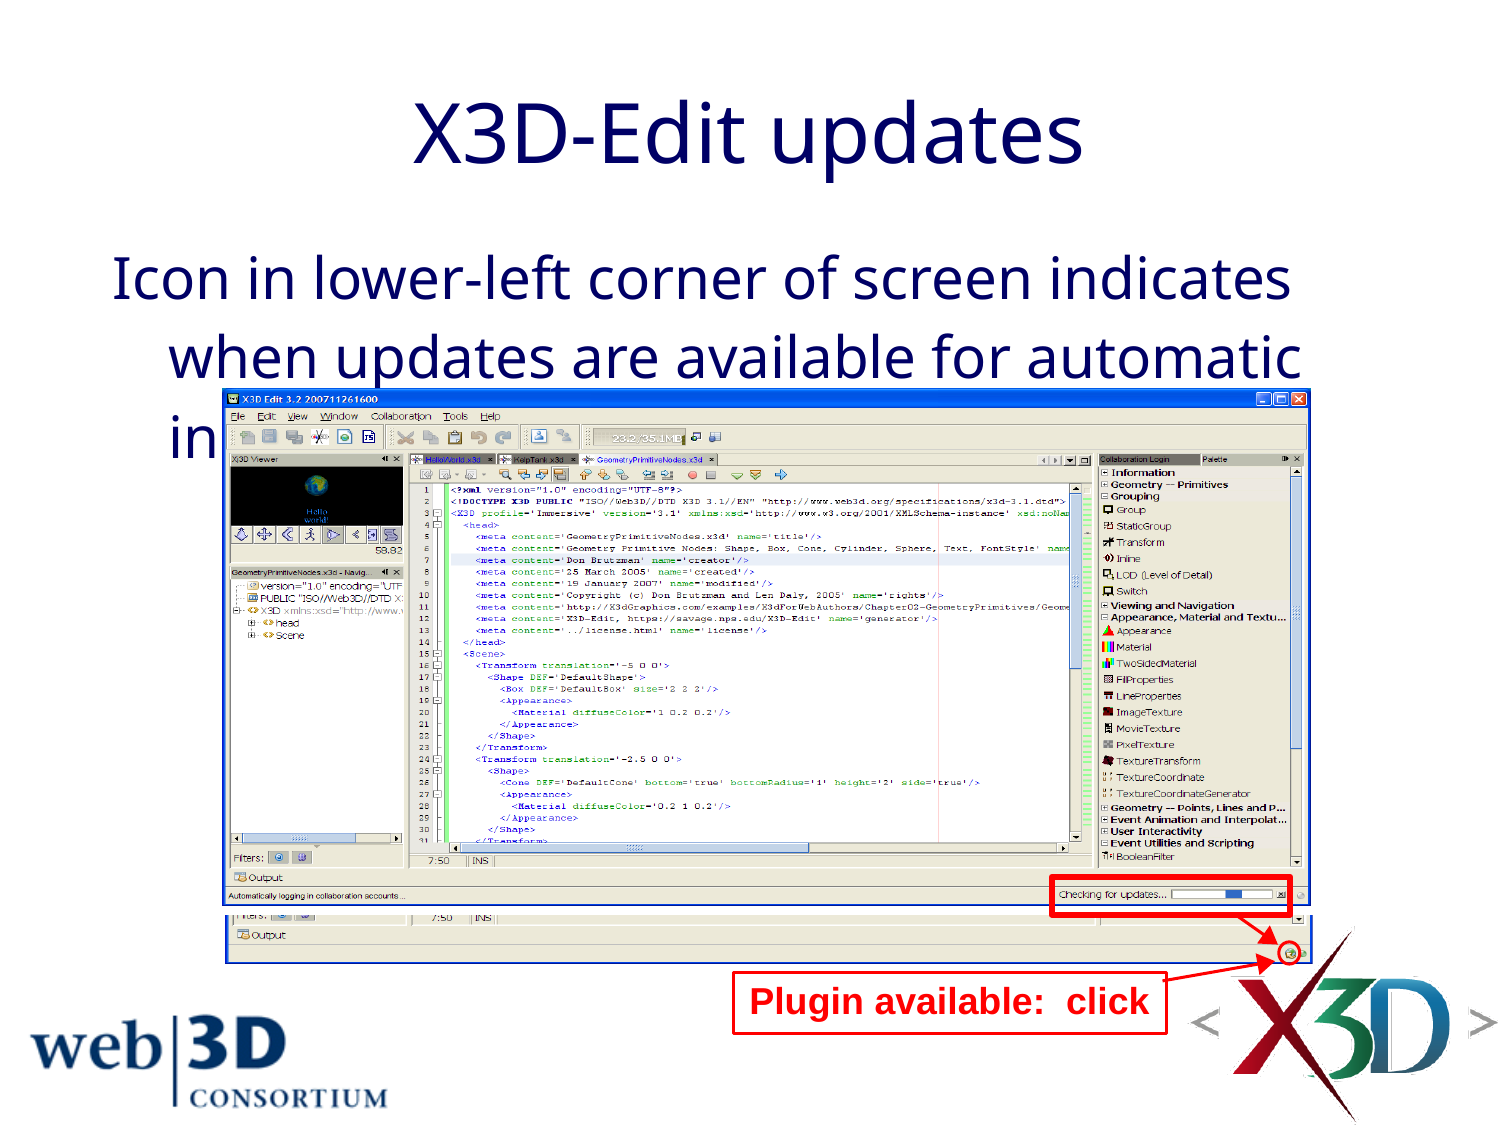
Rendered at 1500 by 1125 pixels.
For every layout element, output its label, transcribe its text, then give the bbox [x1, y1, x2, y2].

picture [222, 388, 1311, 906]
picture [225, 915, 1500, 1125]
picture [1055, 880, 1287, 906]
title X3D-Edit updates [112, 44, 1388, 218]
picture [12, 998, 413, 1118]
text_box Plugin available: click [733, 972, 1166, 1034]
list Icon in lower-left corner of screen indicates when updates are available for automatic installation [112, 237, 1388, 413]
